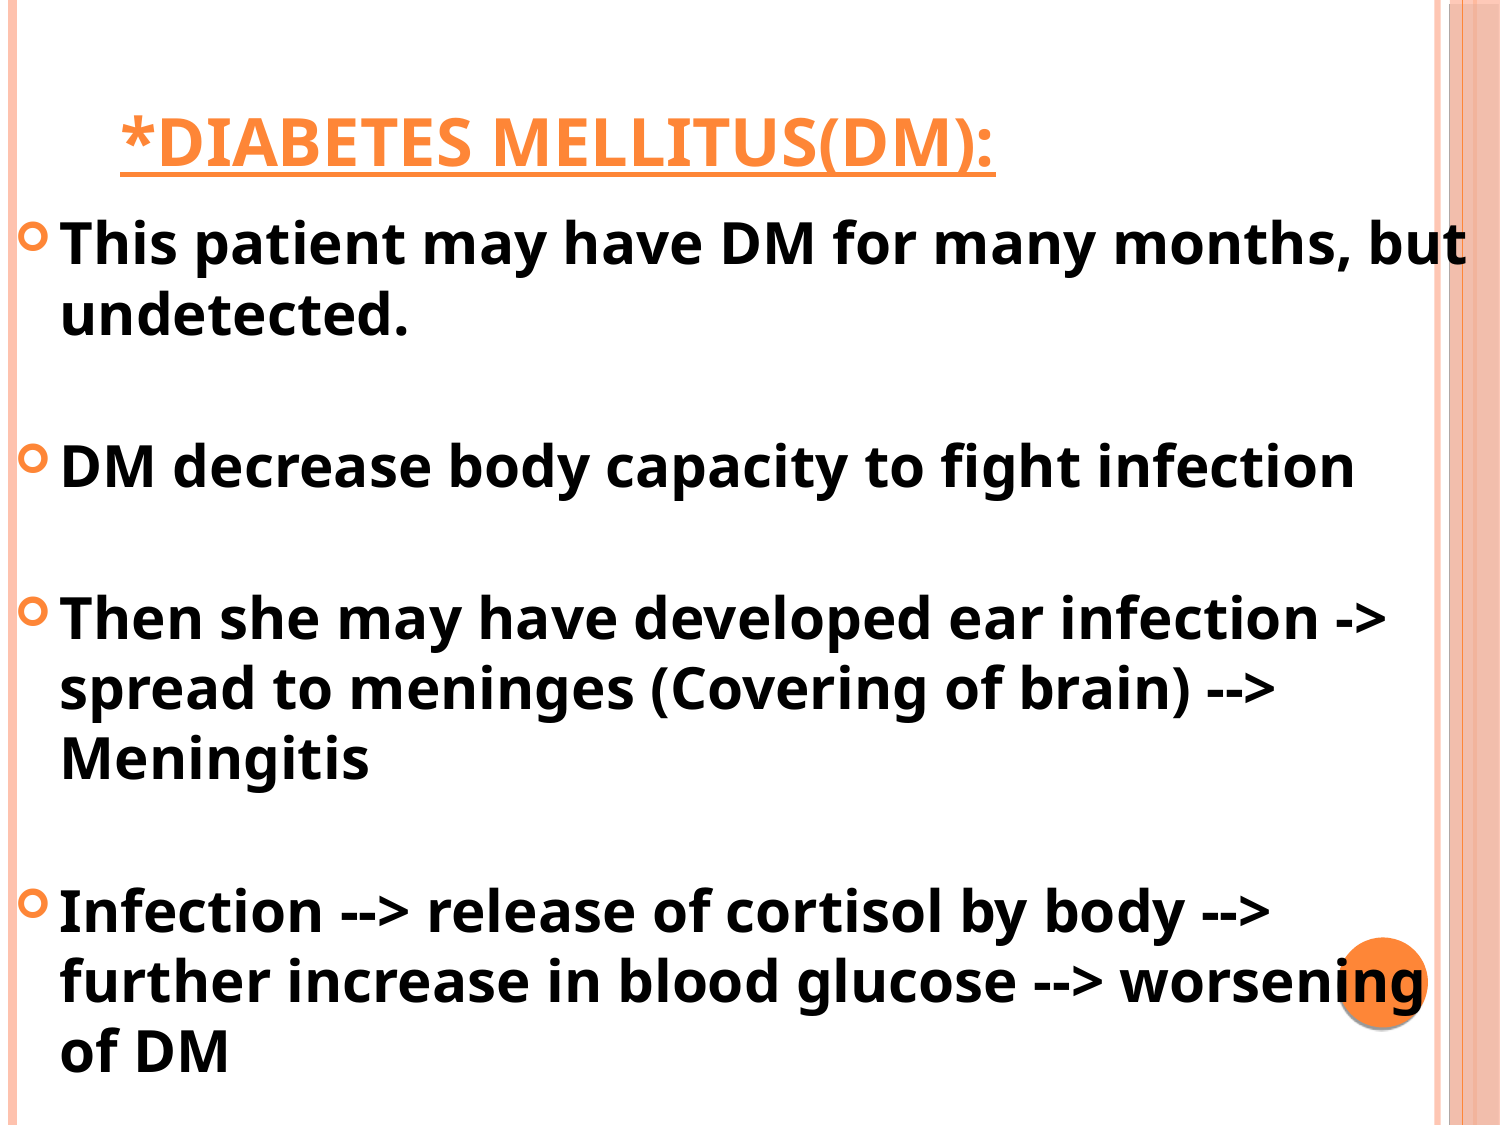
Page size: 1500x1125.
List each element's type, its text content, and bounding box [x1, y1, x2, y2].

list This patient may have DM for many months, but undetected. DM decrease body capacity to fight infection Then she may have developed ear infection -> spread to meninges (Covering of brain) --> Meningitis Infection --> release of cortisol by body --> further increase in blood glucose --> worsening of DM [0, 199, 1500, 1125]
title *DIABETES MELLITUS(DM): [105, 0, 1331, 188]
